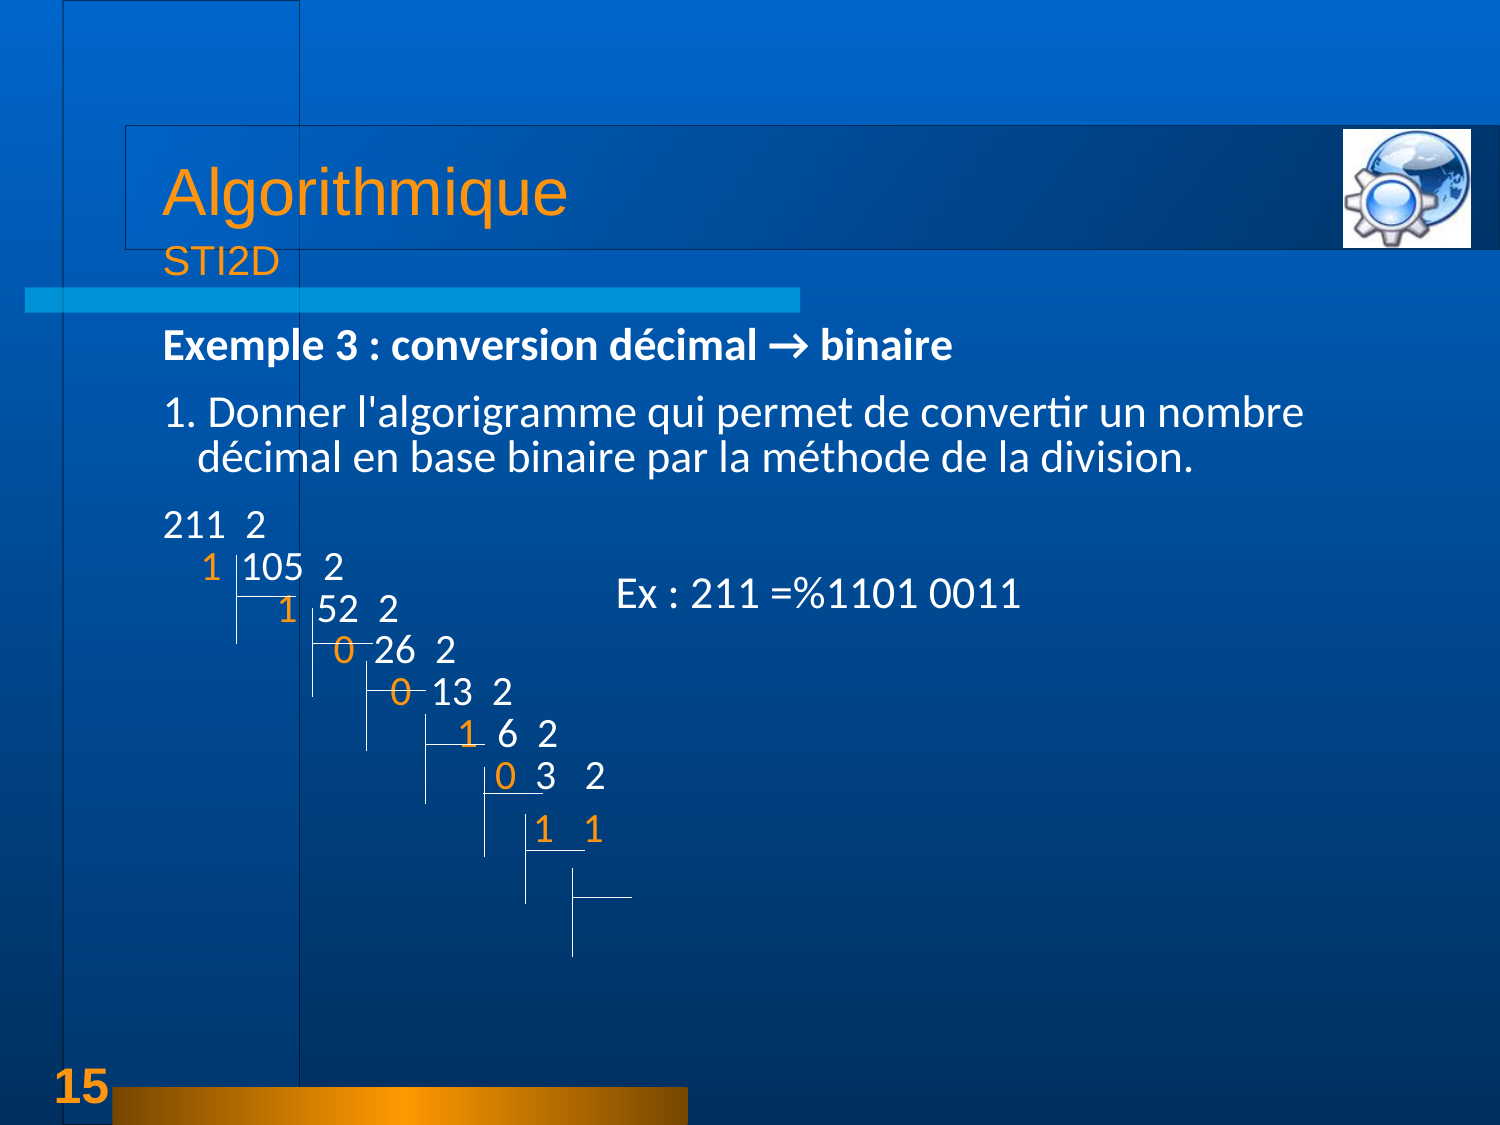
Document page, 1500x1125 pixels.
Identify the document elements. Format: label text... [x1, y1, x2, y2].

picture [1343, 129, 1471, 248]
text_box Ex : 211 =%1101 0011 [590, 566, 1152, 638]
text_box Exemple 3 : conversion décimal → binaire Donner l'algorigramme qui permet de convertir un nombre décimal en base binaire par la méthode de la division. 211 2 1 105 2 1 52 2 0 26 2 0 13 2 1 6 2 0 3 2 1 1 [147, 318, 1418, 1072]
